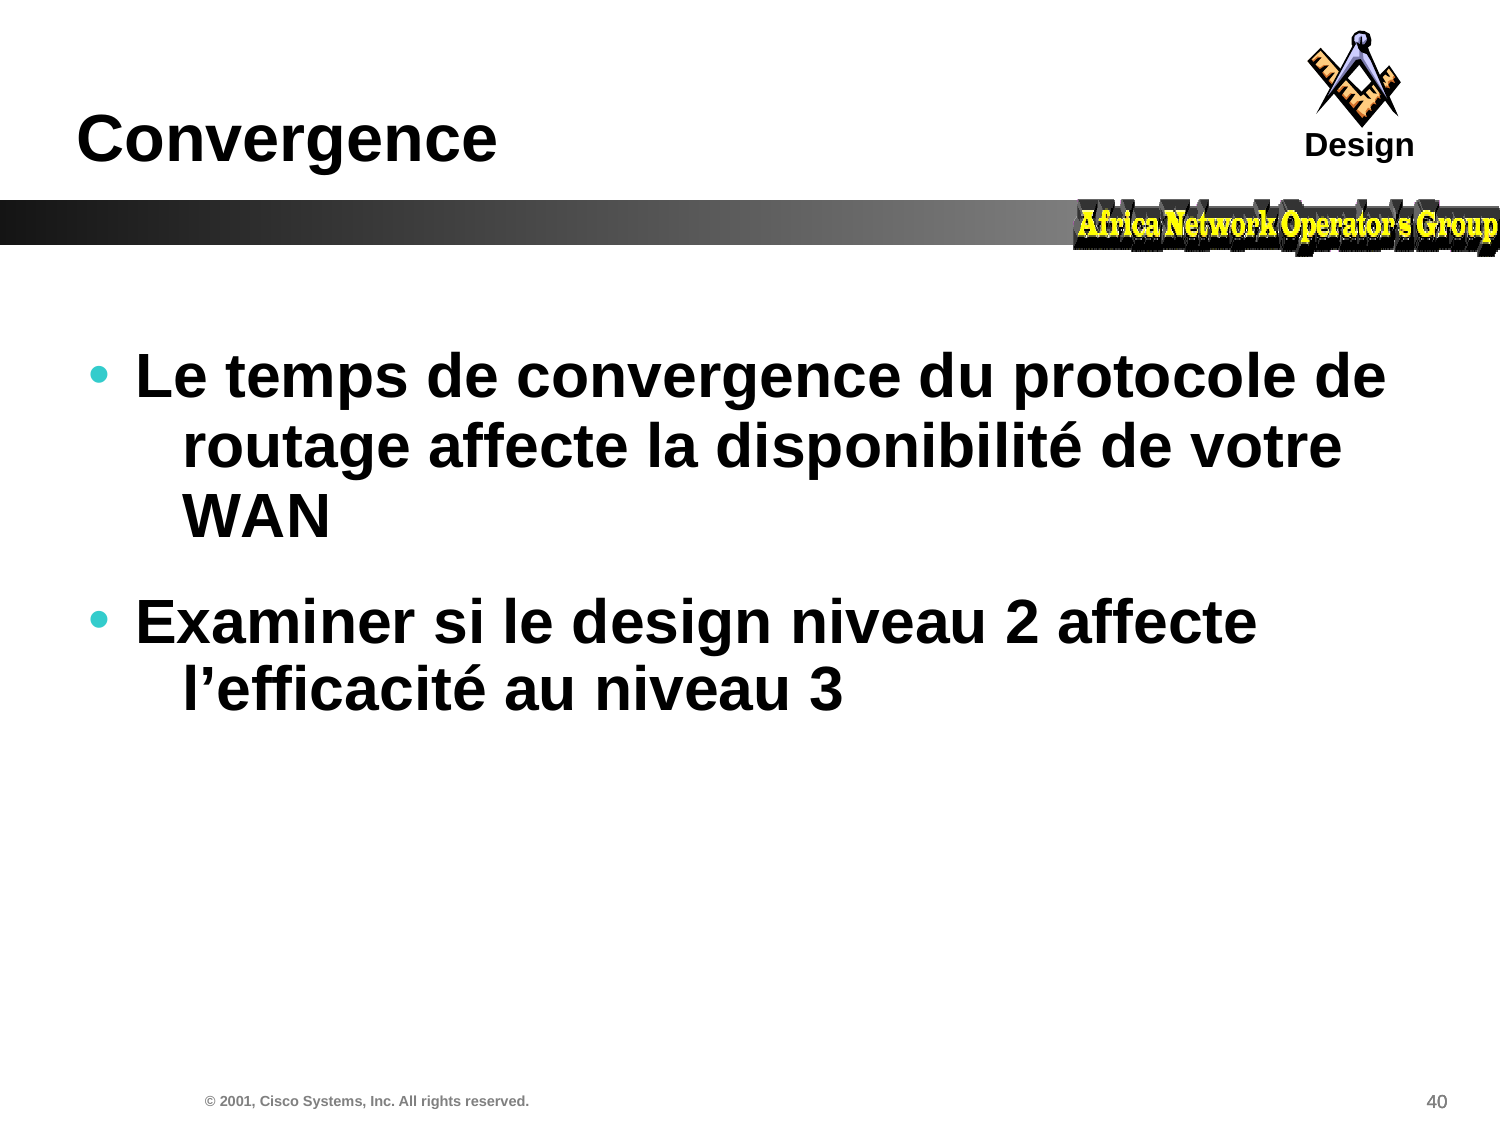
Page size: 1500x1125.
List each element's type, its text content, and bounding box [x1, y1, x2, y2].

picture [1307, 29, 1402, 118]
title Convergence [62, 90, 1313, 180]
list Le temps de convergence du protocole de routage affecte la disponibilité de votre WAN Examiner si le design niveau 2 affecte l’efficacité au niveau 3 [74, 320, 1424, 911]
text_box Design [1292, 118, 1428, 169]
